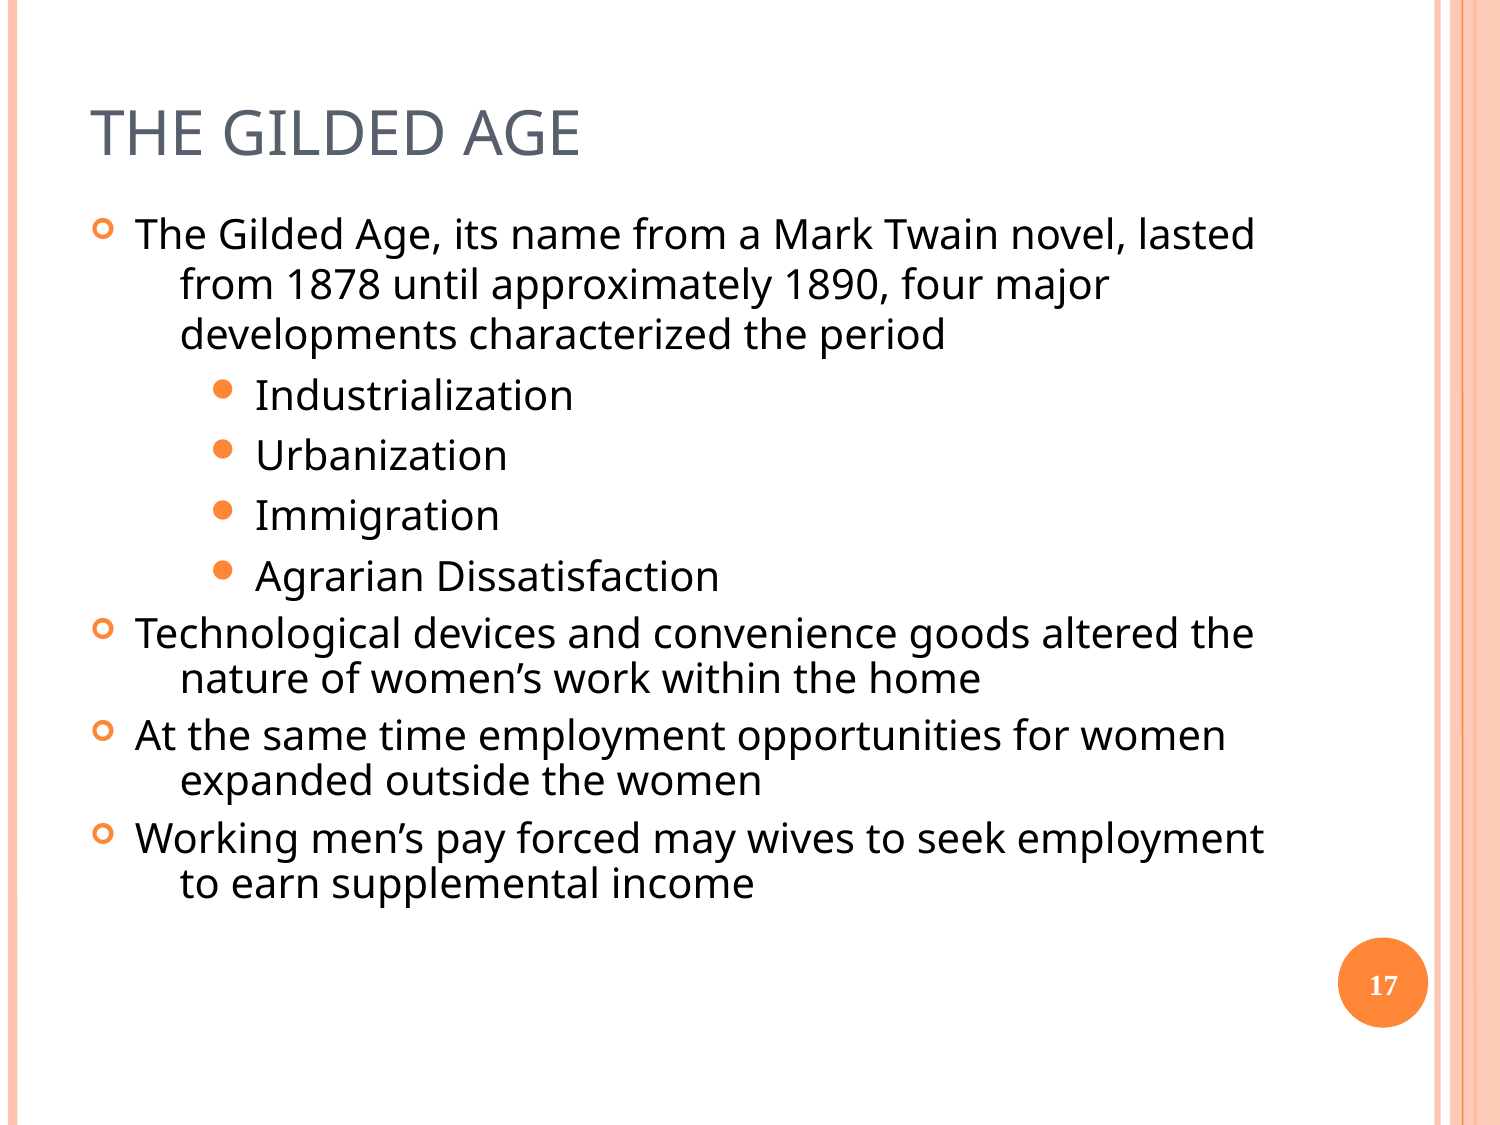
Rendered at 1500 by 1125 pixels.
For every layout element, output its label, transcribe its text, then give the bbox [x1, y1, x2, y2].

title The Gilded Age [75, 45, 1300, 175]
list The Gilded Age, its name from a Mark Twain novel, lasted from 1878 until approximately 1890, four major developments characterized the period Industrialization Urbanization Immigration Agrarian Dissatisfaction Technological devices and convenience goods altered the nature of women’s work within the home At the same time employment opportunities for women expanded outside the women Working men’s pay forced may wives to seek employment to earn supplemental income [75, 200, 1300, 1062]
text_box [1333, 940, 1434, 1027]
